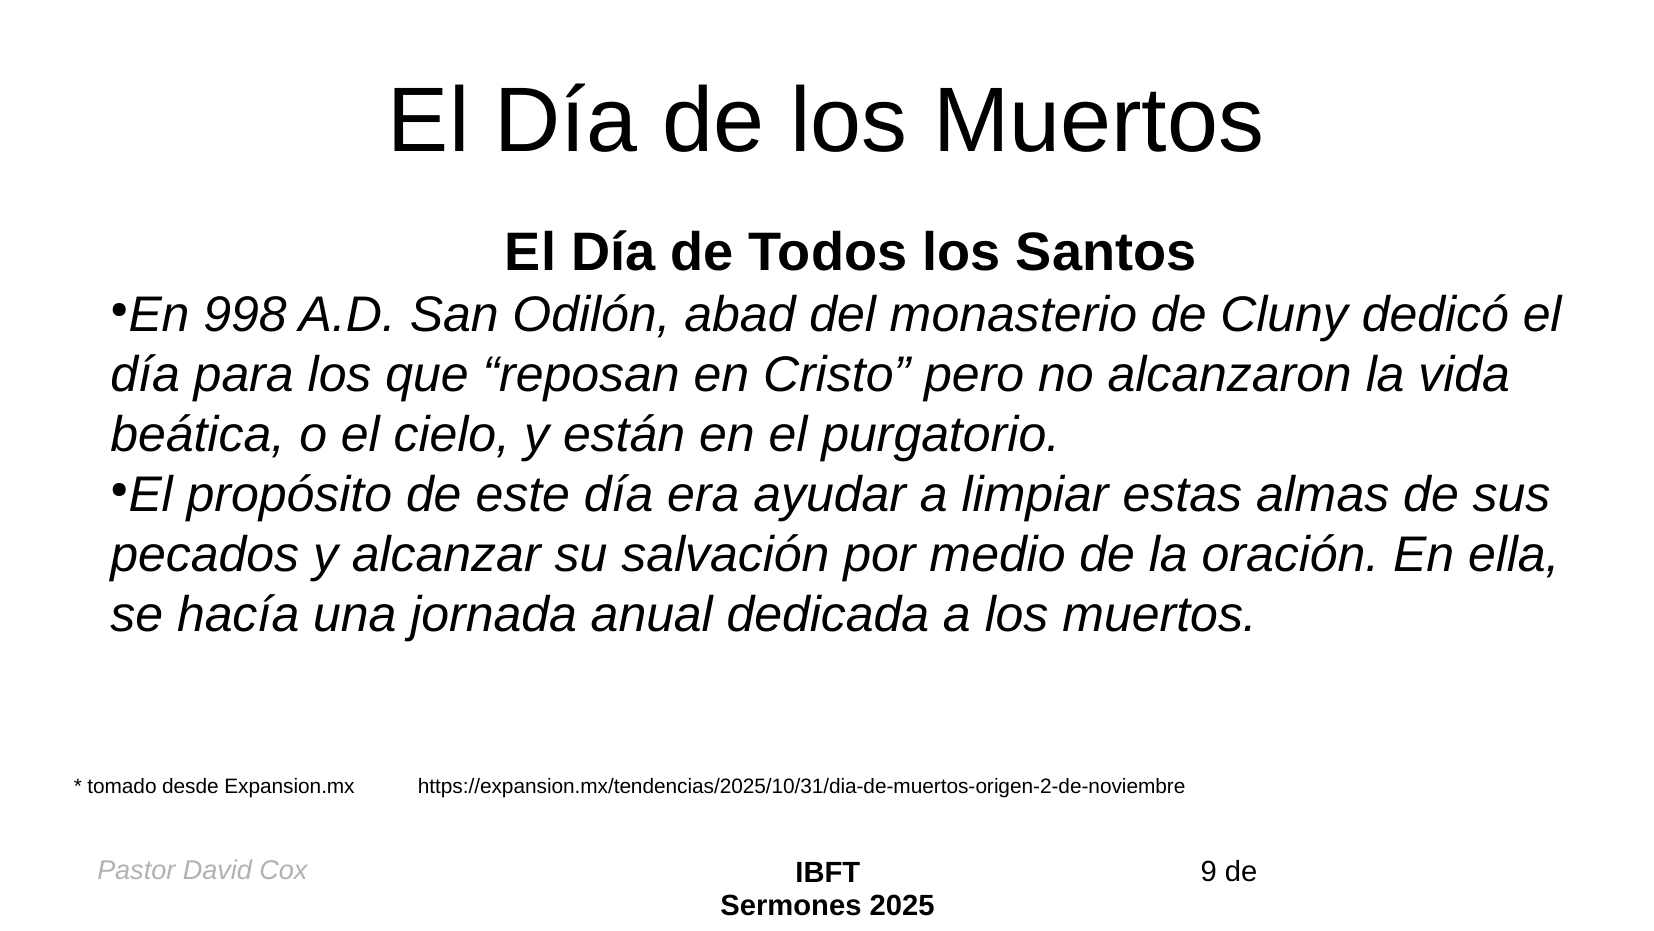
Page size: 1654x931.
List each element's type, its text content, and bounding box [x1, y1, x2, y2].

list El Día de Todos los Santos En 998 A.D. San Odilón, abad del monasterio de Cluny dedicó el día para los que “reposan en Cristo” pero no alcanzaron la vida beática, o el cielo, y están en el purgatorio. El propósito de este día era ayudar a limpiar estas almas de sus pecados y alcanzar su salvación por medio de la oración. En ella, se hacía una jornada anual dedicada a los muertos. [110, 216, 1564, 737]
text_box * tomado desde Expansion.mx https://expansion.mx/tendencias/2025/10/31/dia-de-muertos-origen-2-de-noviembre [59, 767, 1625, 827]
title El Día de los Muertos [82, 37, 1571, 193]
